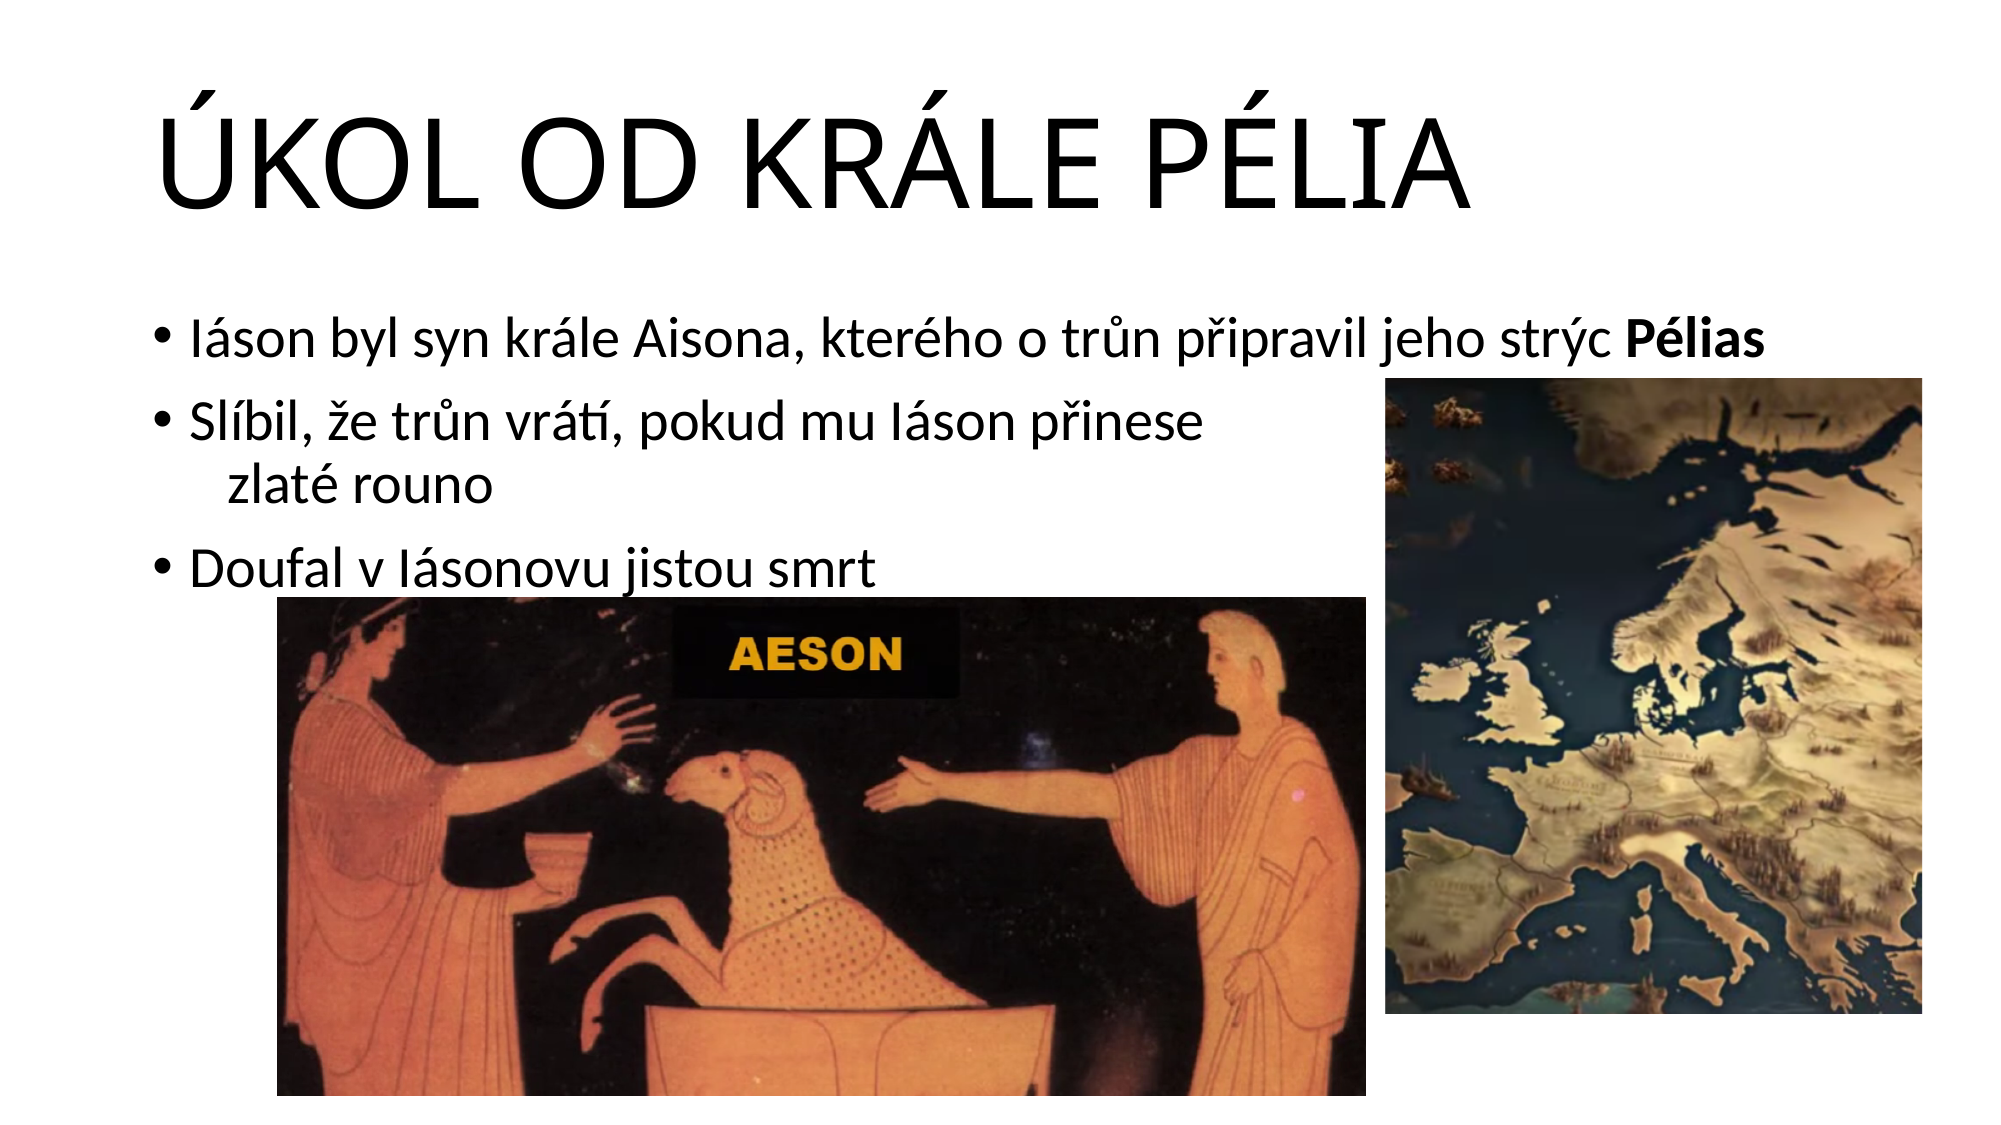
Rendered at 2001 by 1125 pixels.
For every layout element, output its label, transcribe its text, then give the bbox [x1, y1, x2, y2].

list Iáson byl syn krále Aisona, kterého o trůn připravil jeho strýc Pélias Slíbil, že trůn vrátí, pokud mu Iáson přinese zlaté rouno Doufal v Iásonovu jistou smrt [137, 299, 1863, 1014]
title ÚKOL OD KRÁLE PÉLIA [137, 59, 1863, 278]
picture [277, 378, 1956, 1096]
